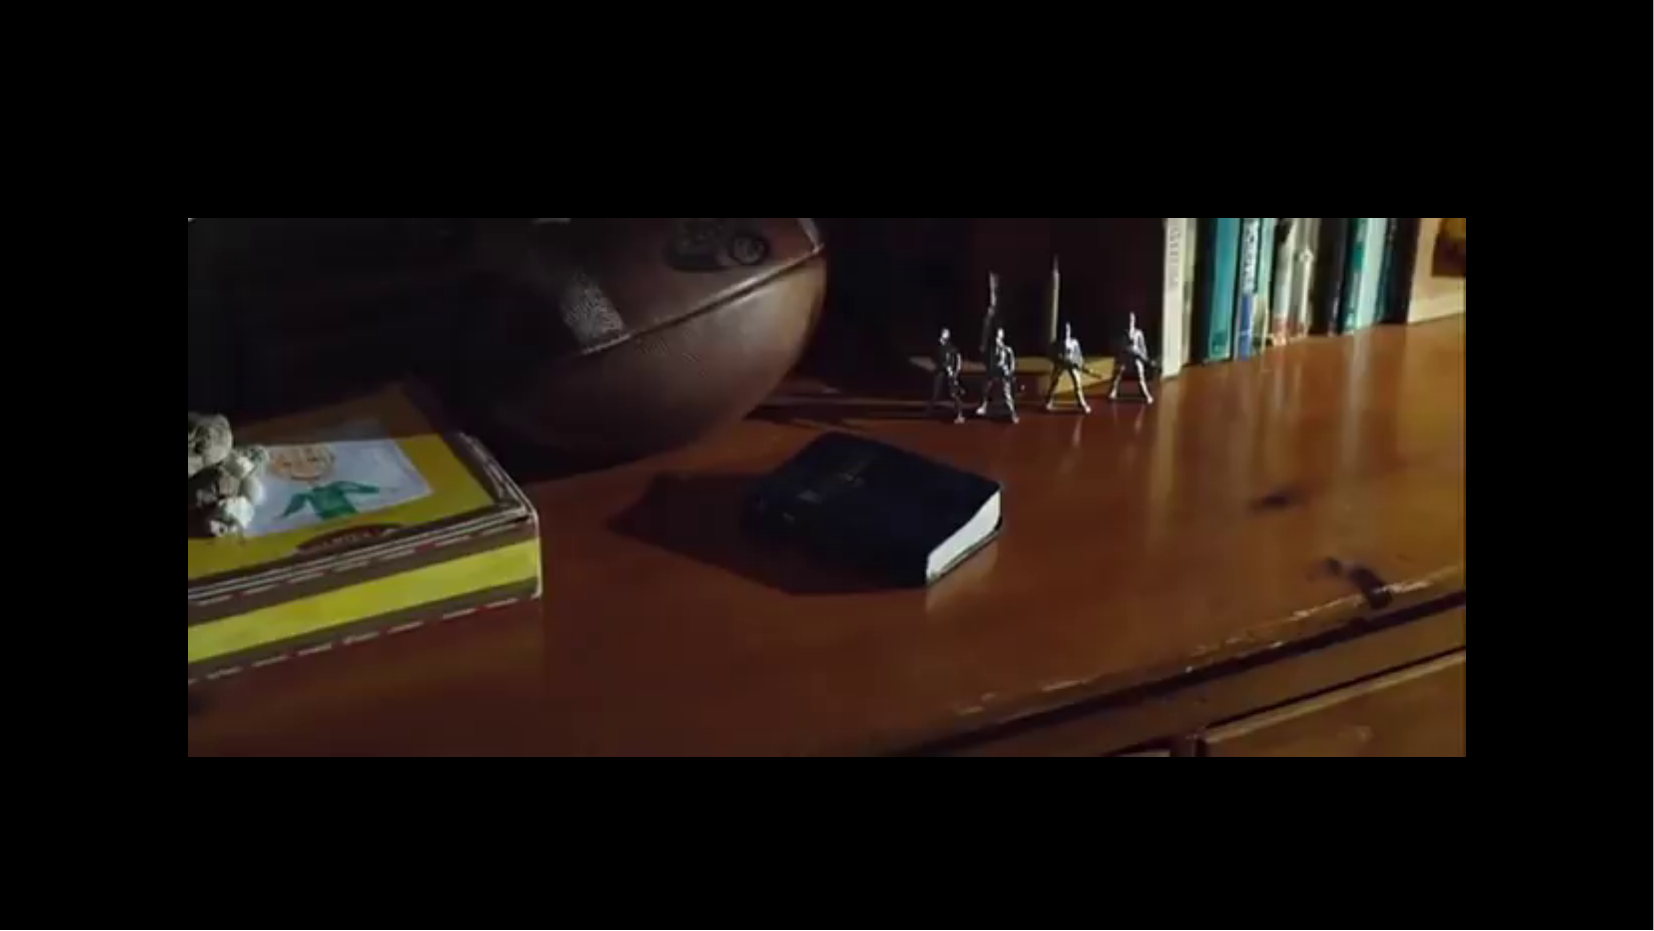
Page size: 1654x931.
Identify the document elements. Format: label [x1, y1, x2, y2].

text_box [187, 217, 1466, 758]
